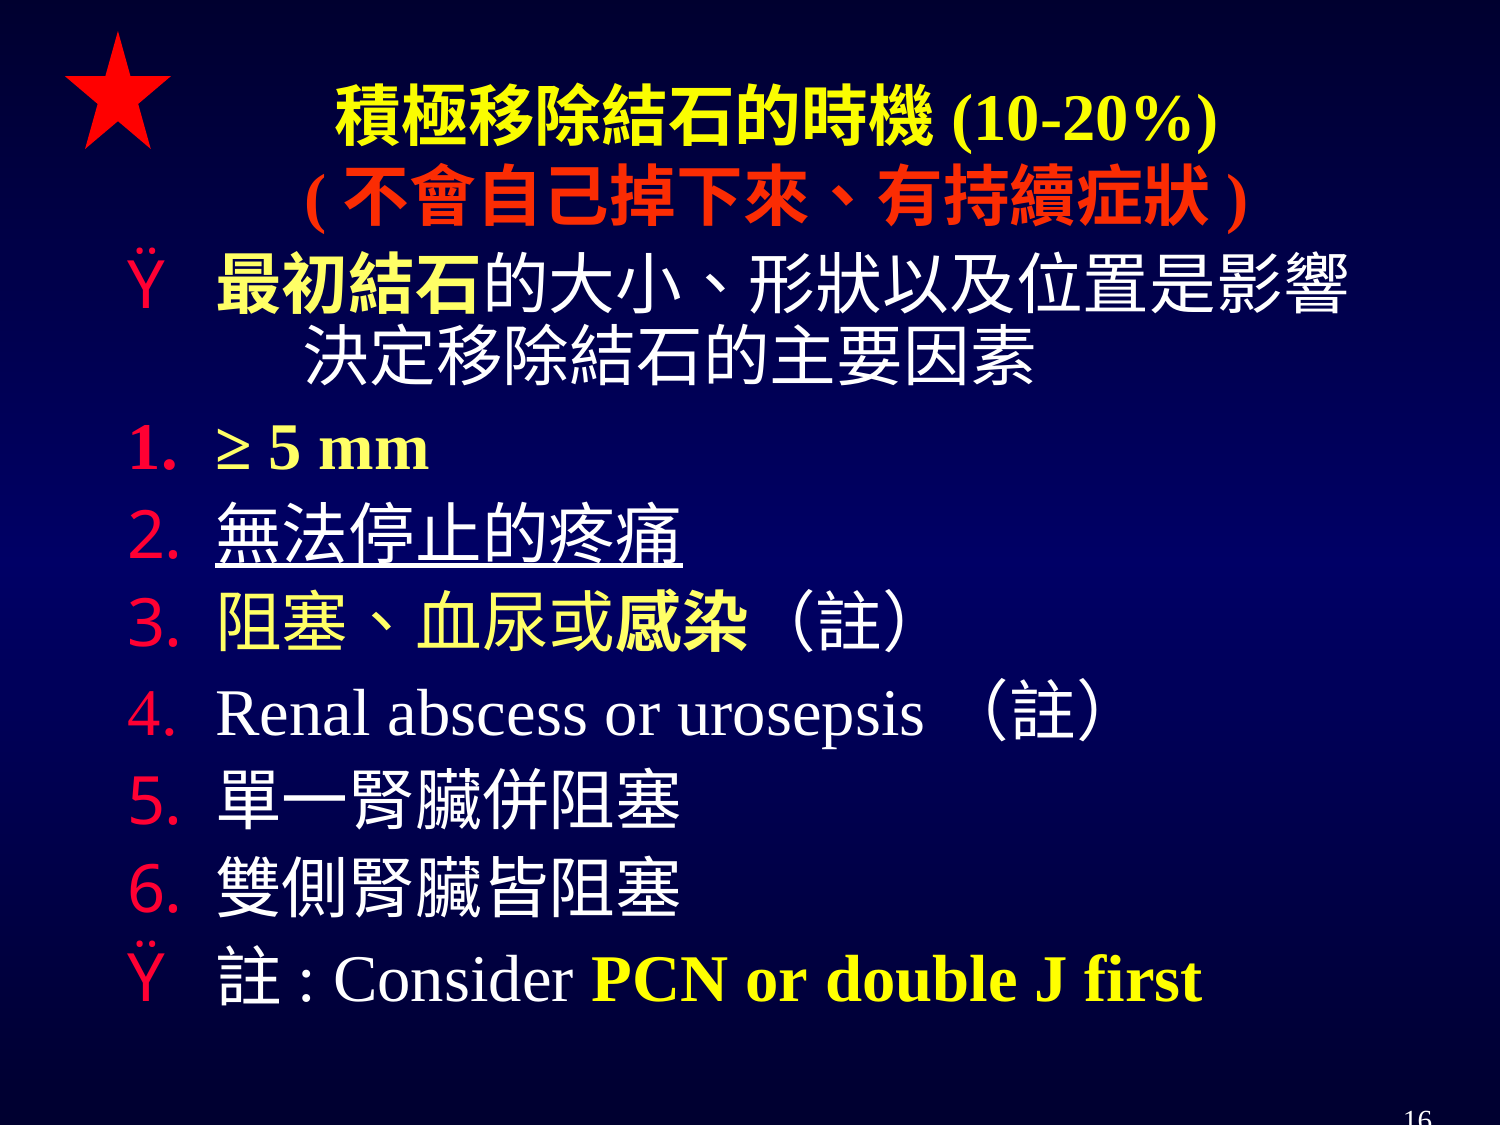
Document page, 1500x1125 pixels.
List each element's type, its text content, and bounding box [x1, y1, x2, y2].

title 積極移除結石的時機(10-20%) (不會自己掉下來、有持續症狀) [53, 66, 1500, 201]
text_box [64, 31, 172, 149]
text_box [1387, 1093, 1491, 1118]
list 最初結石的大小、形狀以及位置是影響決定移除結石的主要因素 ≥ 5 mm 無法停止的疼痛 阻塞、血尿或感染（註） Renal abscess or urosepsis（註） 單一腎臟併阻塞 雙側腎臟皆阻塞 註: Consider PCN or double J first [112, 243, 1388, 1044]
